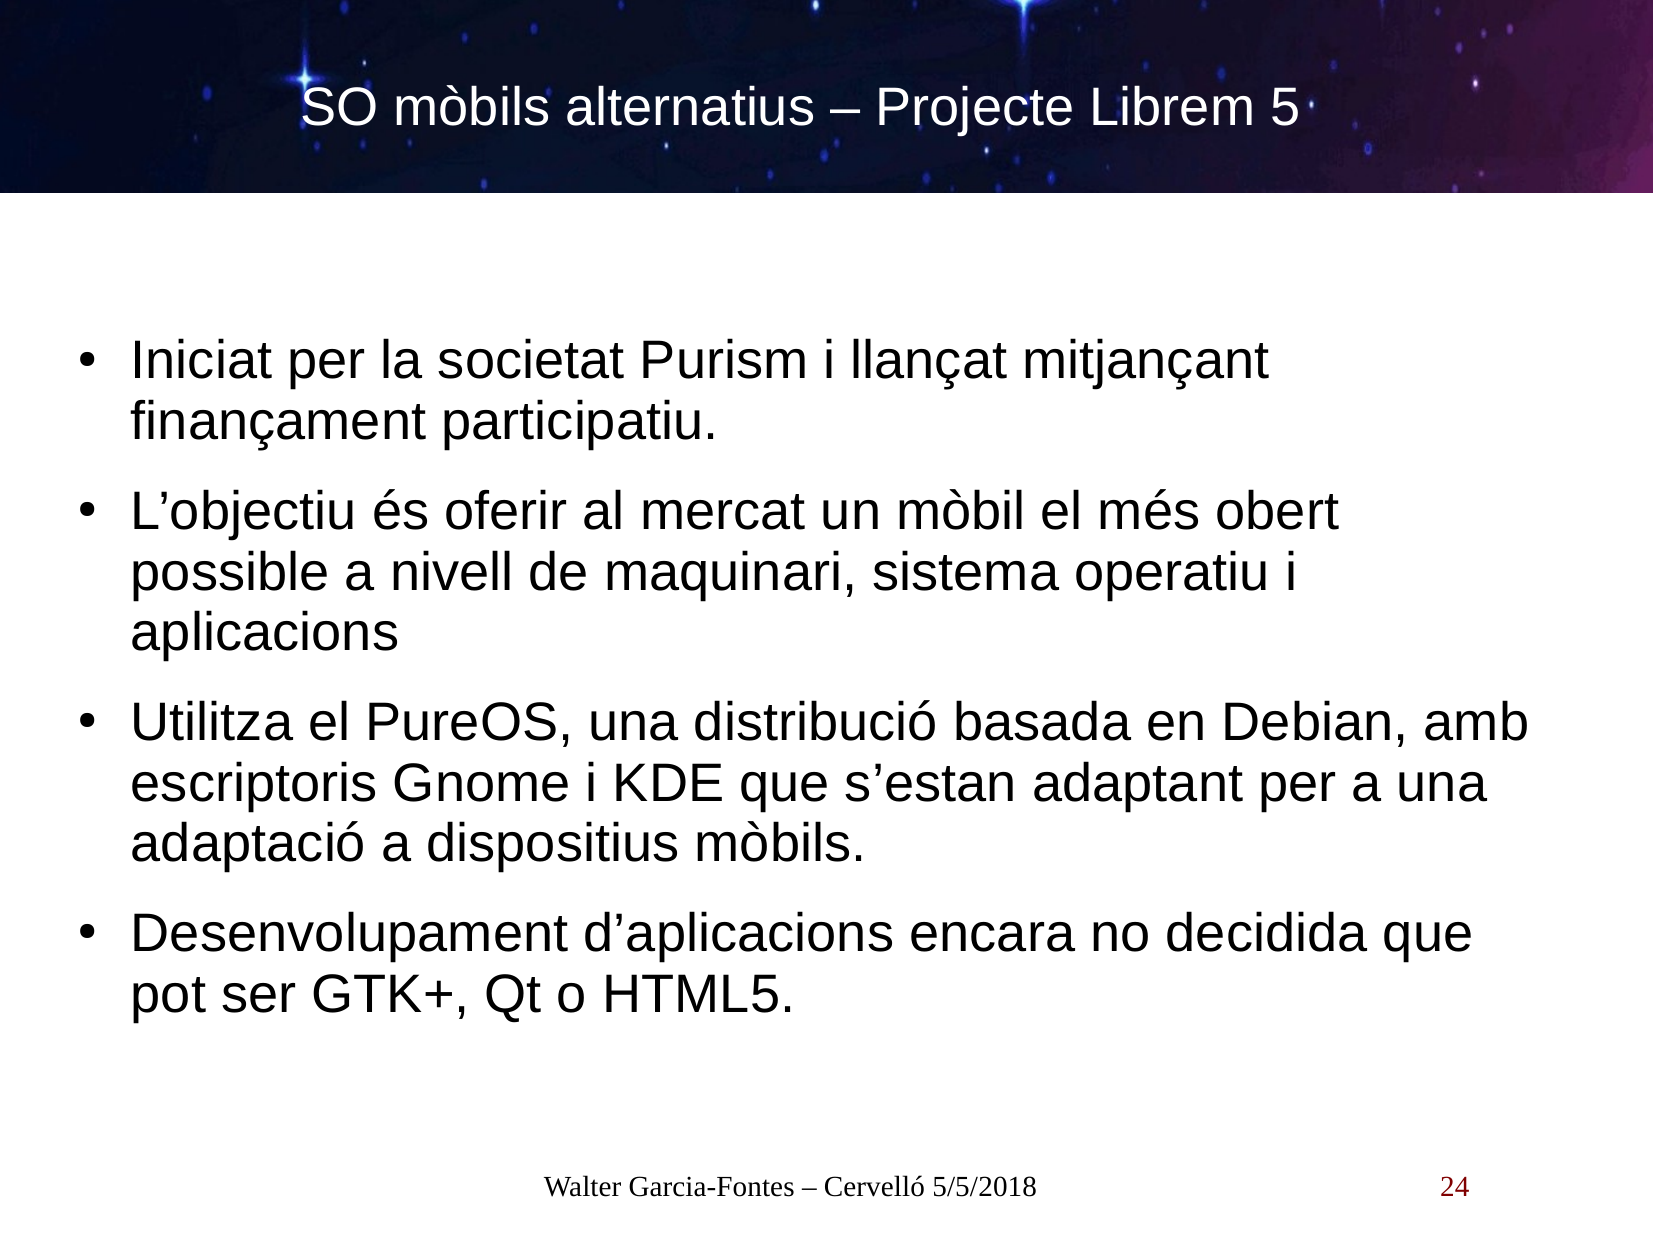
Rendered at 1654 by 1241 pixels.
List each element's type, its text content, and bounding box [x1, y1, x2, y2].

title SO mòbils alternatius – Projecte Librem 5 [57, 2, 1546, 211]
list Iniciat per la societat Purism i llançat mitjançant finançament participatiu. L’objectiu és oferir al mercat un mòbil el més obert possible a nivell de maquinari, sistema operatiu i aplicacions Utilitza el PureOS, una distribució basada en Debian, amb escriptoris Gnome i KDE que s’estan adaptant per a una adaptació a dispositius mòbils. Desenvolupament d’aplicacions encara no decidida que pot ser GTK+, Qt o HTML5. [60, 330, 1548, 1050]
picture [0, 0, 1653, 193]
